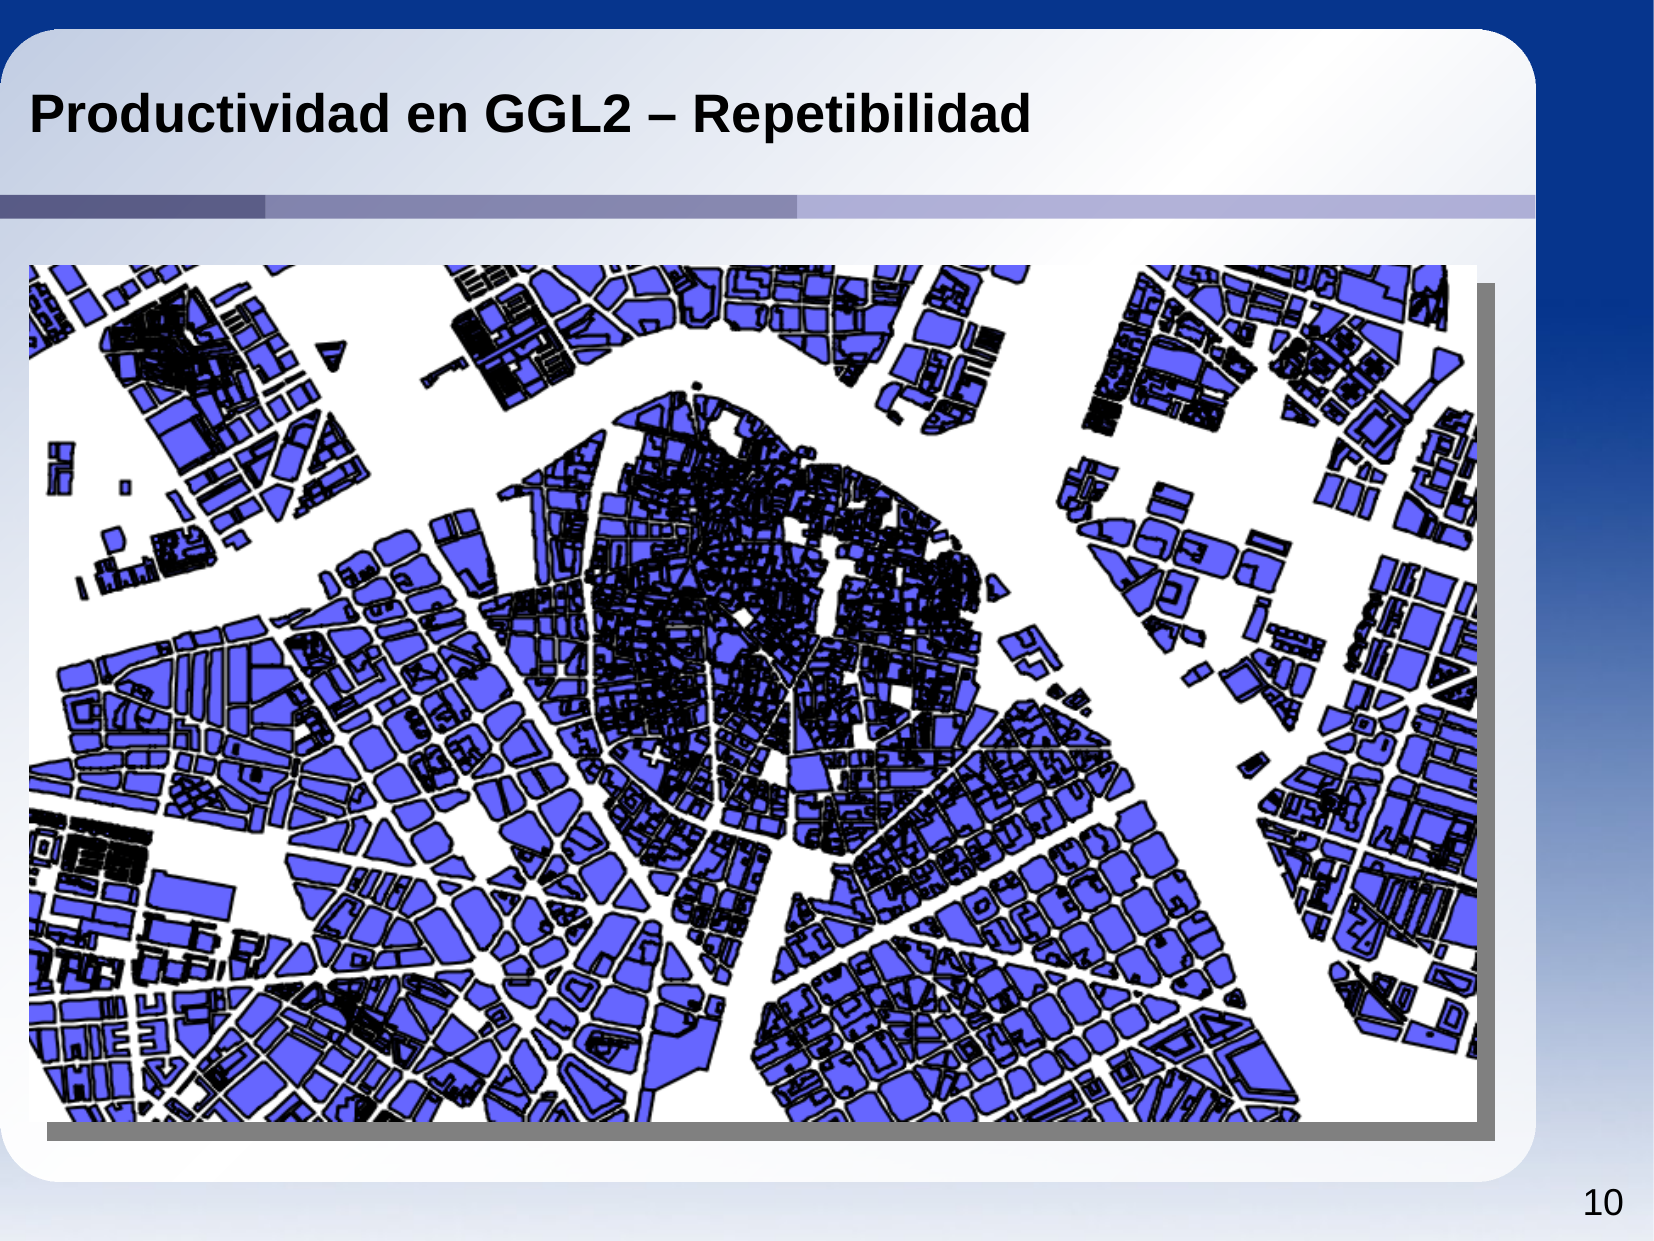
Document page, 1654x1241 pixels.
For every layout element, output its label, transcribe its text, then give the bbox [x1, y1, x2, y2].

title Productividad en GGL2 – Repetibilidad [29, 49, 1506, 178]
picture [29, 265, 1477, 1123]
picture [0, 0, 1654, 1241]
